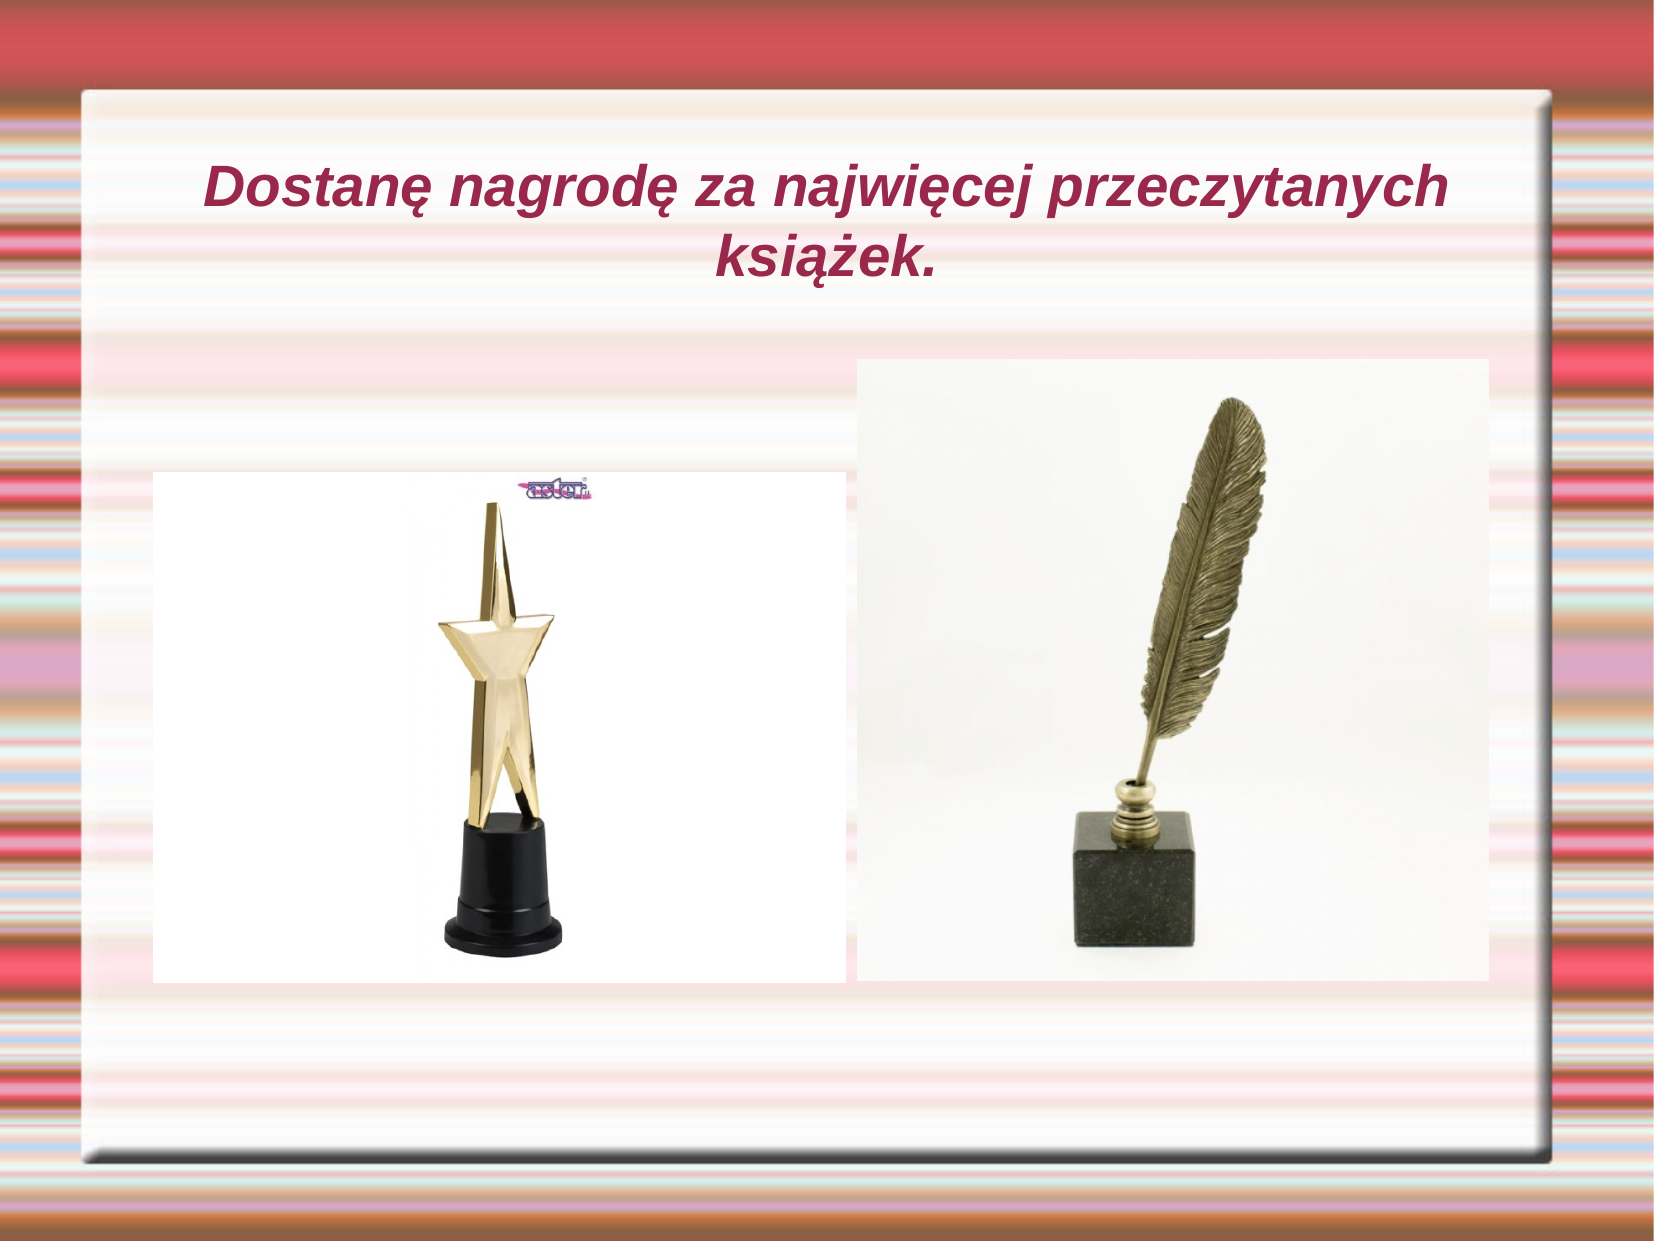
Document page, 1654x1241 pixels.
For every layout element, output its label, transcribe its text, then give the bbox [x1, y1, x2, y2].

title Dostanę nagrodę za najwięcej przeczytanych książek. [121, 114, 1534, 322]
picture [153, 472, 846, 983]
picture [857, 359, 1489, 981]
